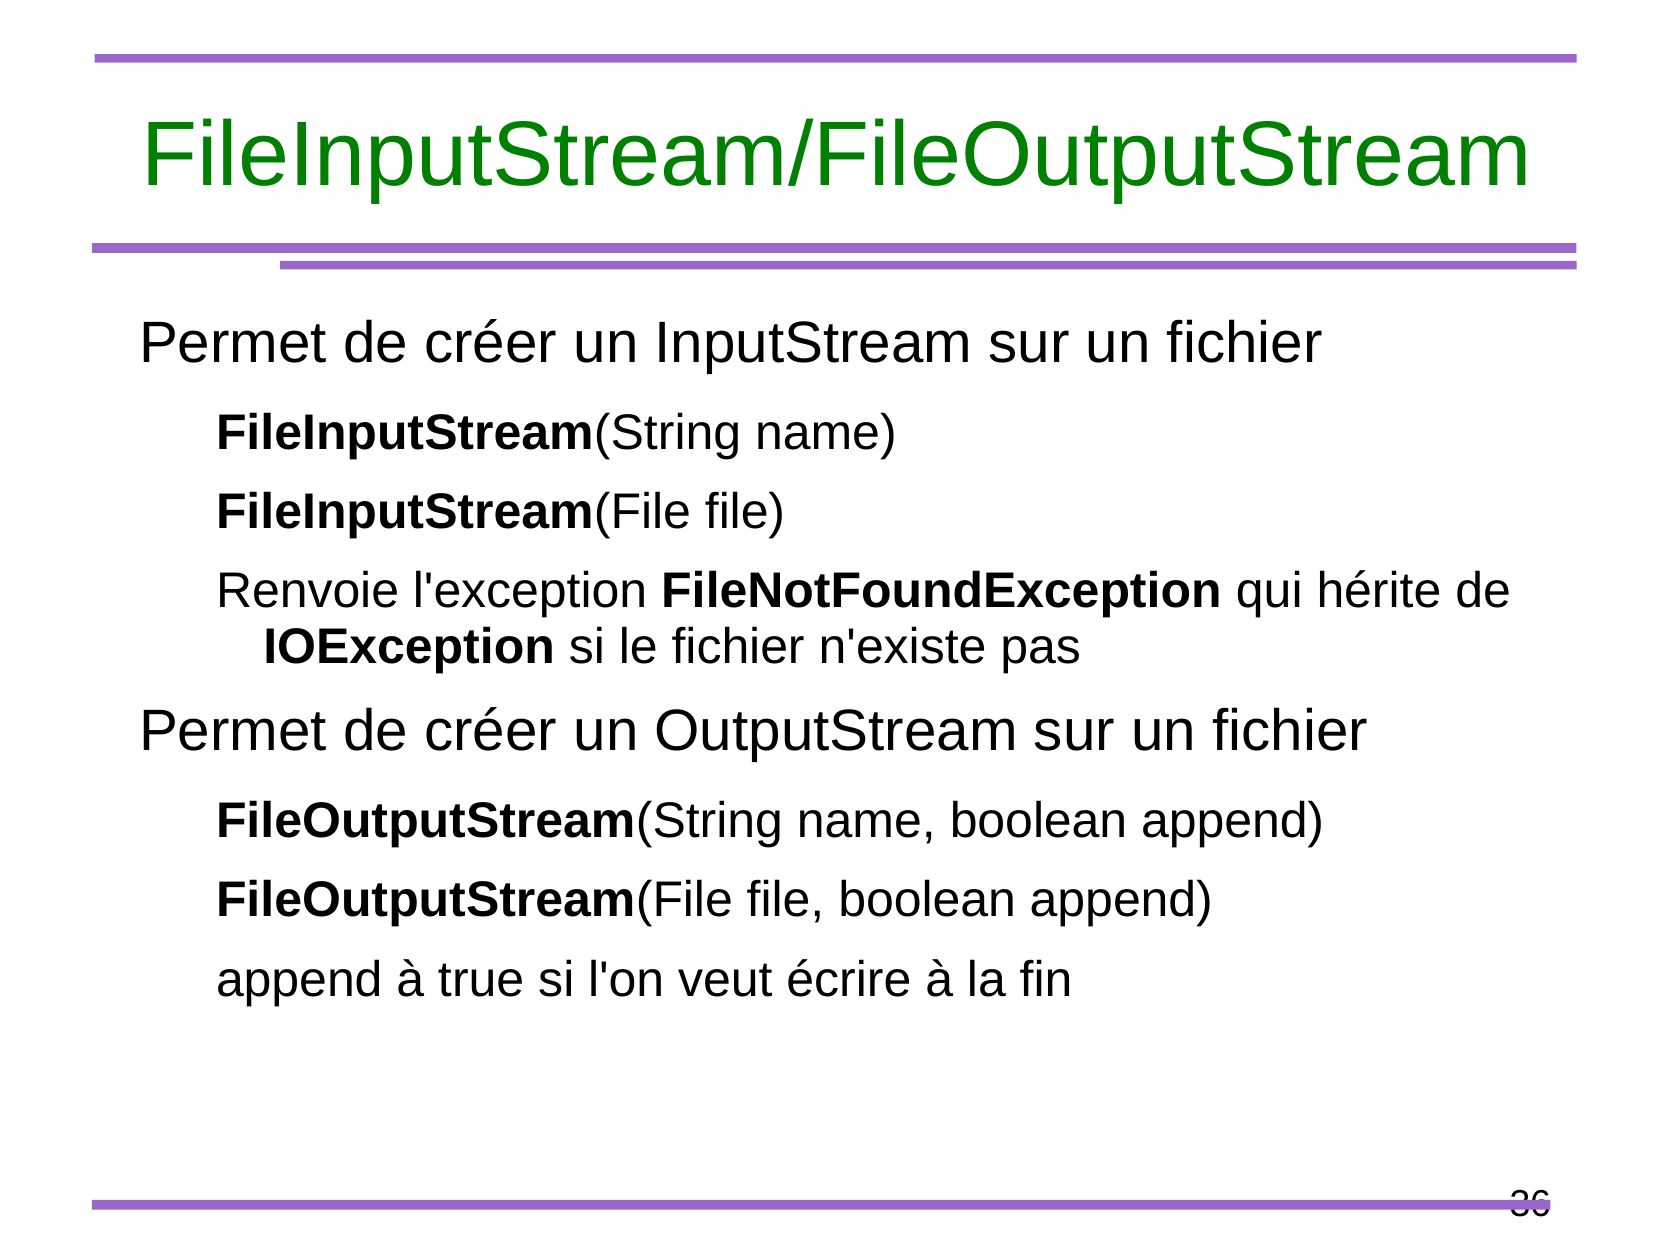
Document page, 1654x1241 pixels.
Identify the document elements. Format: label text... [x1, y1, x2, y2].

title FileInputStream/FileOutputStream [121, 49, 1534, 257]
list Permet de créer un InputStream sur un fichier FileInputStream(String name) FileInputStream(File file) Renvoie l'exception FileNotFoundException qui hérite de IOException si le fichier n'existe pas Permet de créer un OutputStream sur un fichier FileOutputStream(String name, boolean append) FileOutputStream(File file, boolean append) append à true si l'on veut écrire à la fin [121, 309, 1534, 1187]
